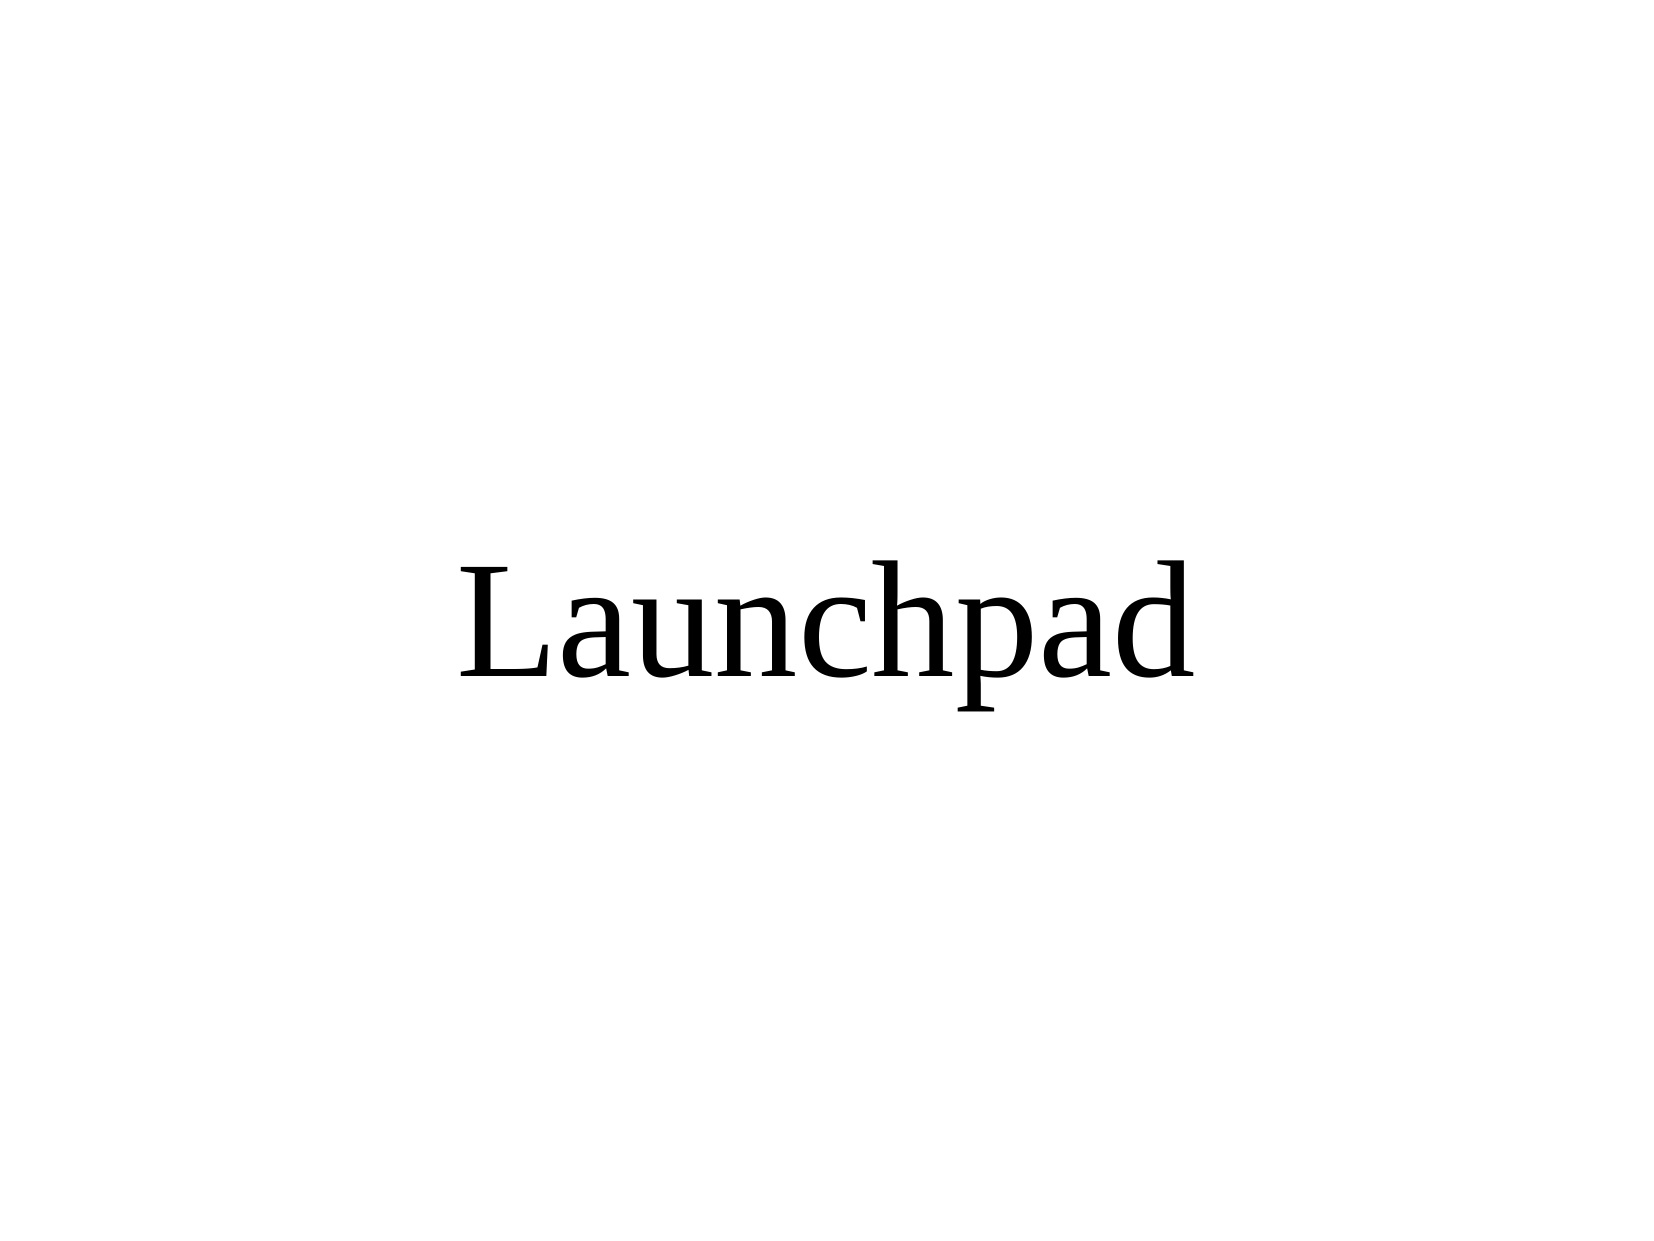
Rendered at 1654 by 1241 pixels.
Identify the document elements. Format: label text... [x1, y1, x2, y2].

title Launchpad [0, 516, 1654, 724]
